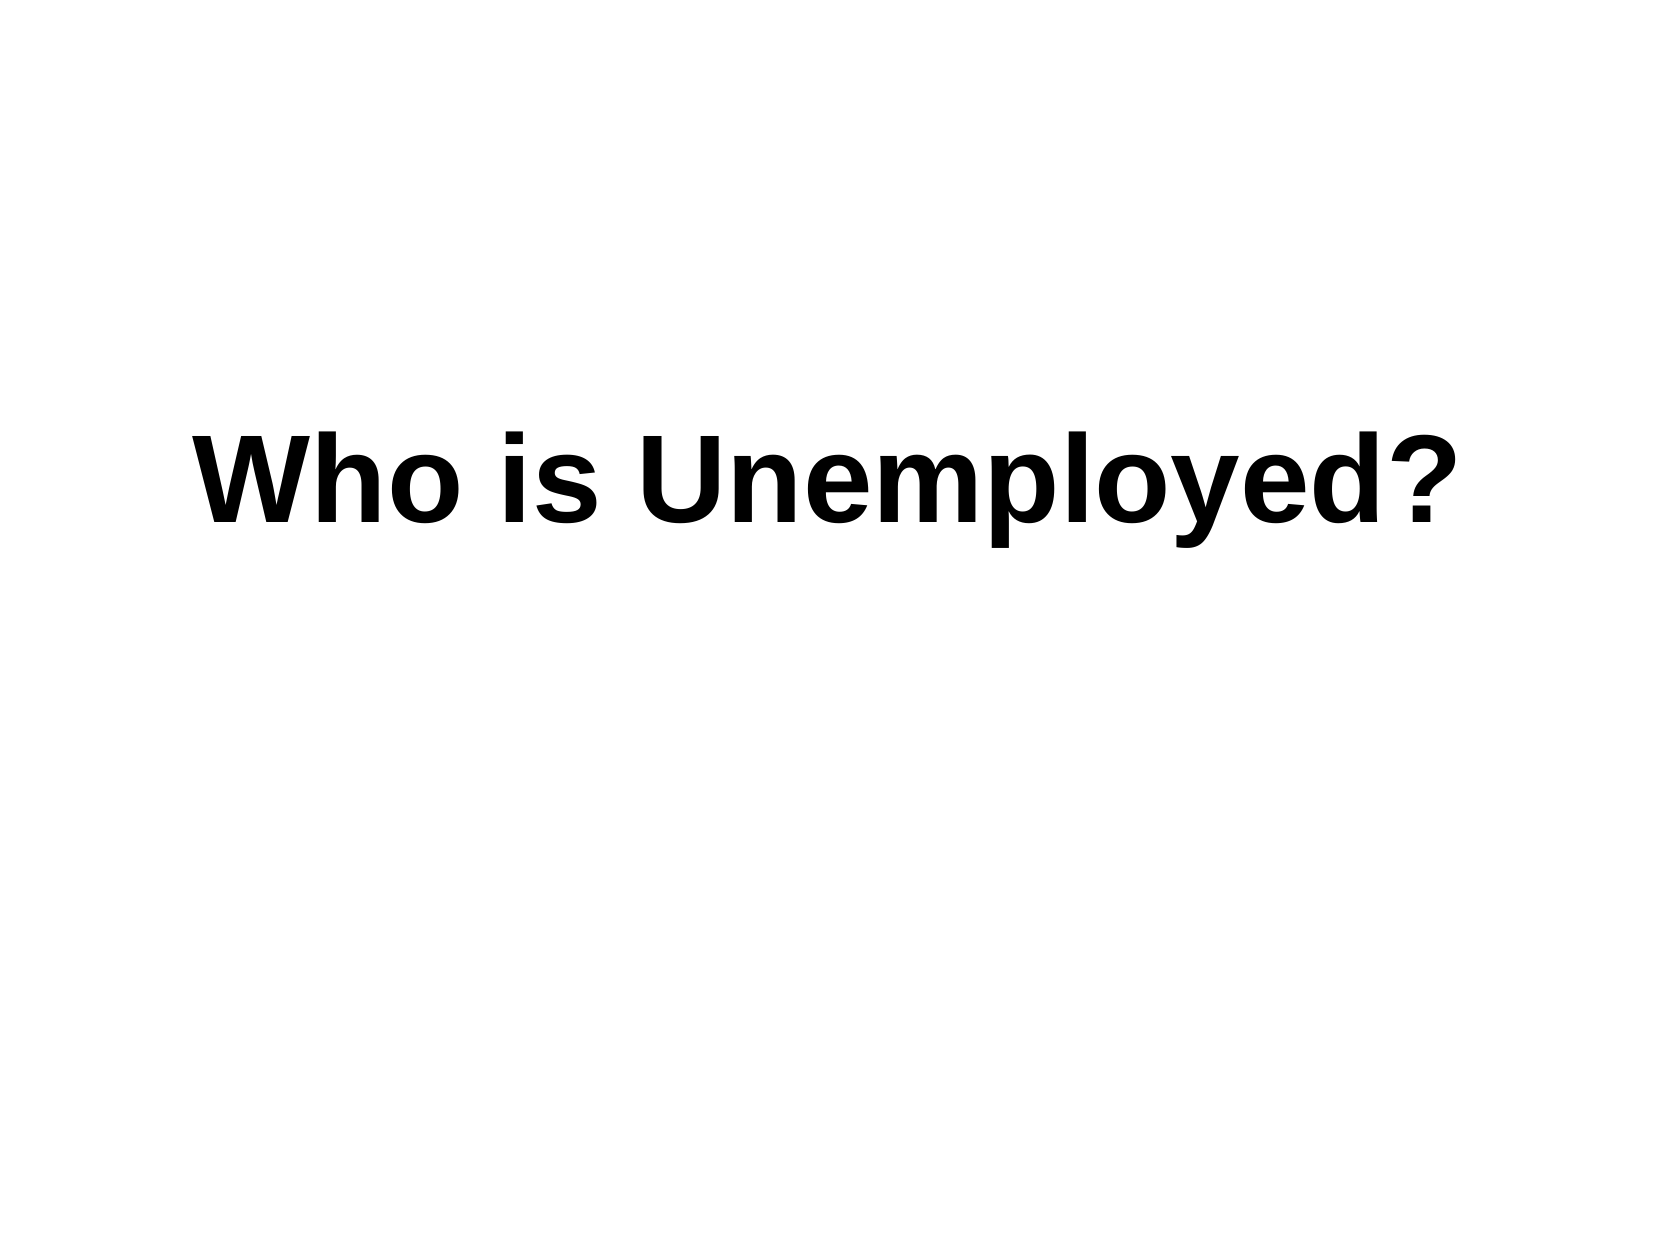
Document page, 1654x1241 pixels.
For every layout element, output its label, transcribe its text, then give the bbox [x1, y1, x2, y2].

text_box Who is Unemployed? [134, 262, 1522, 697]
